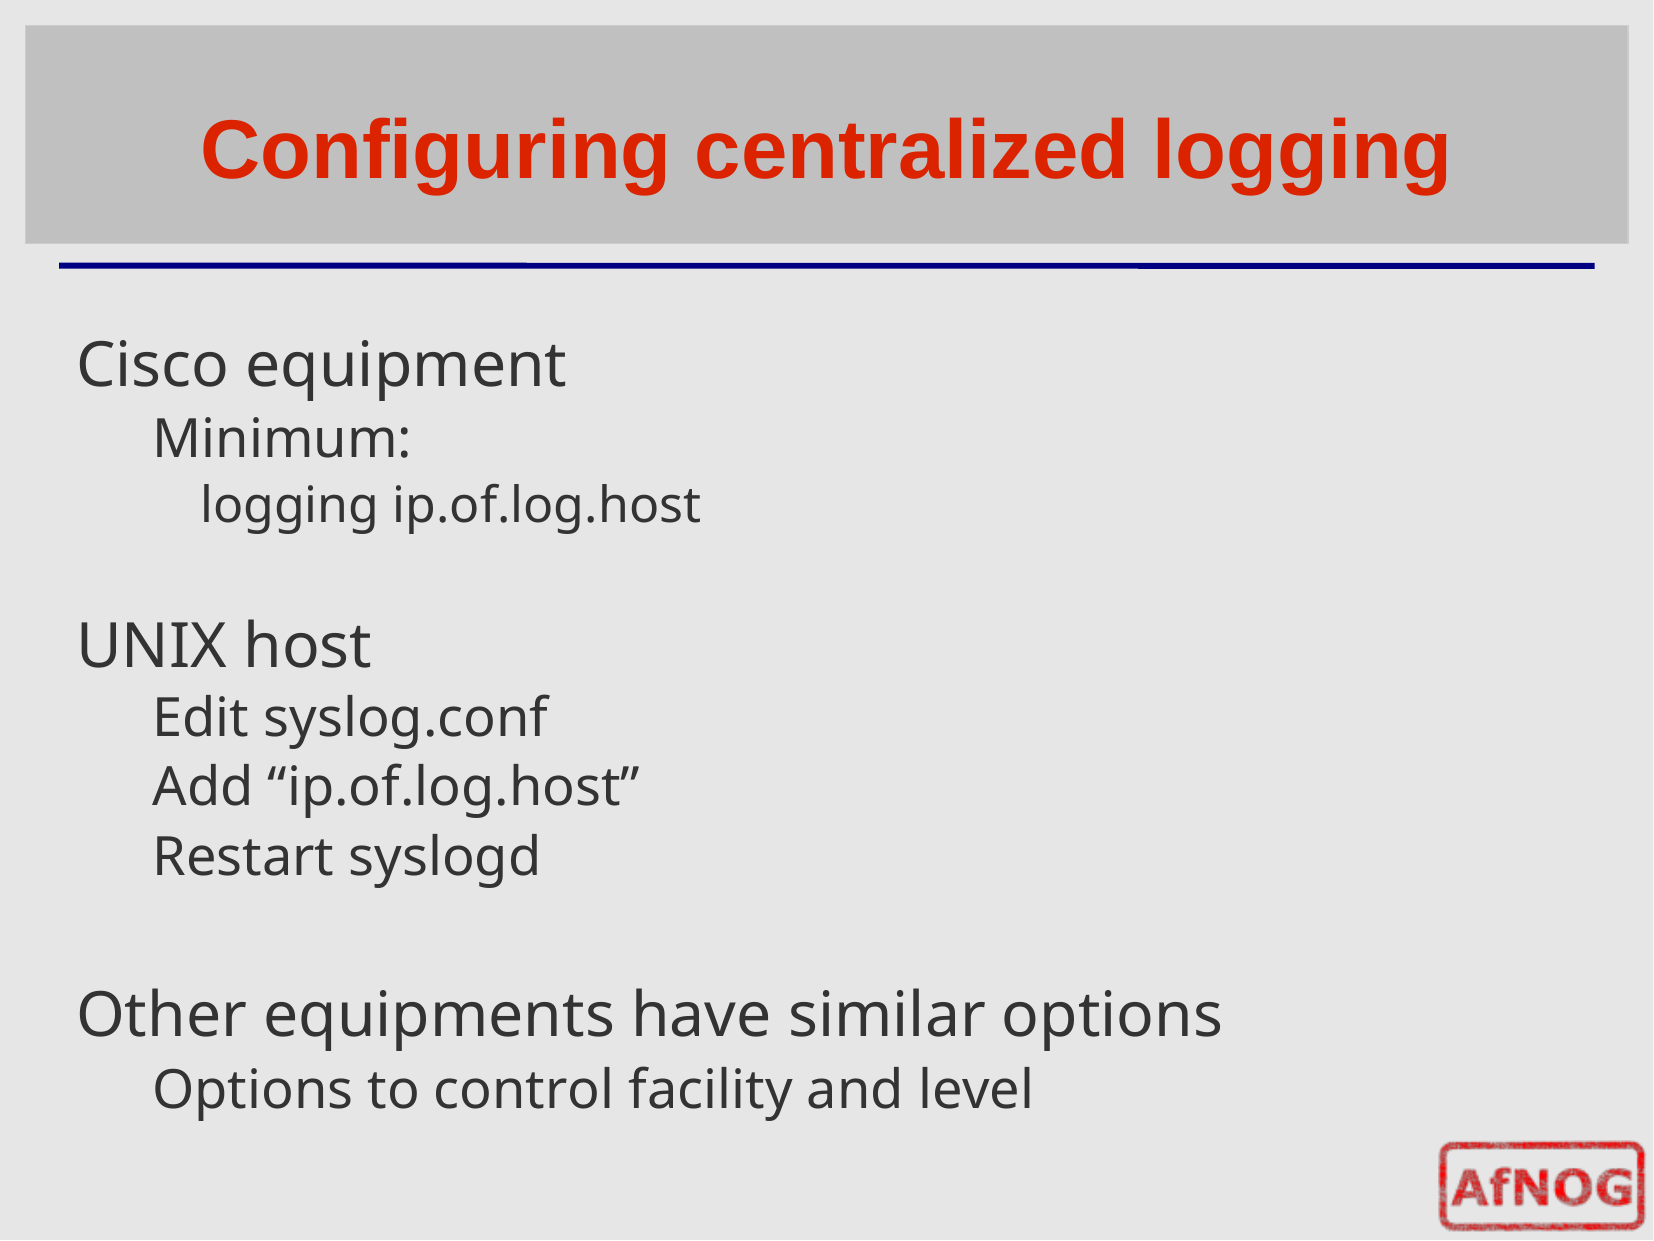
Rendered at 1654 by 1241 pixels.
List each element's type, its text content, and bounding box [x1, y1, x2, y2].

text_box [1534, 25, 1629, 244]
text_box [1594, 1139, 1648, 1235]
text_box [25, 25, 121, 244]
title Configuring centralized logging [121, 0, 1534, 299]
list Cisco equipment Minimum: logging ip.of.log.host UNIX host Edit syslog.conf Add “ip.of.log.host” Restart syslogd Other equipments have similar options Options to control facility and level [59, 322, 1594, 1241]
